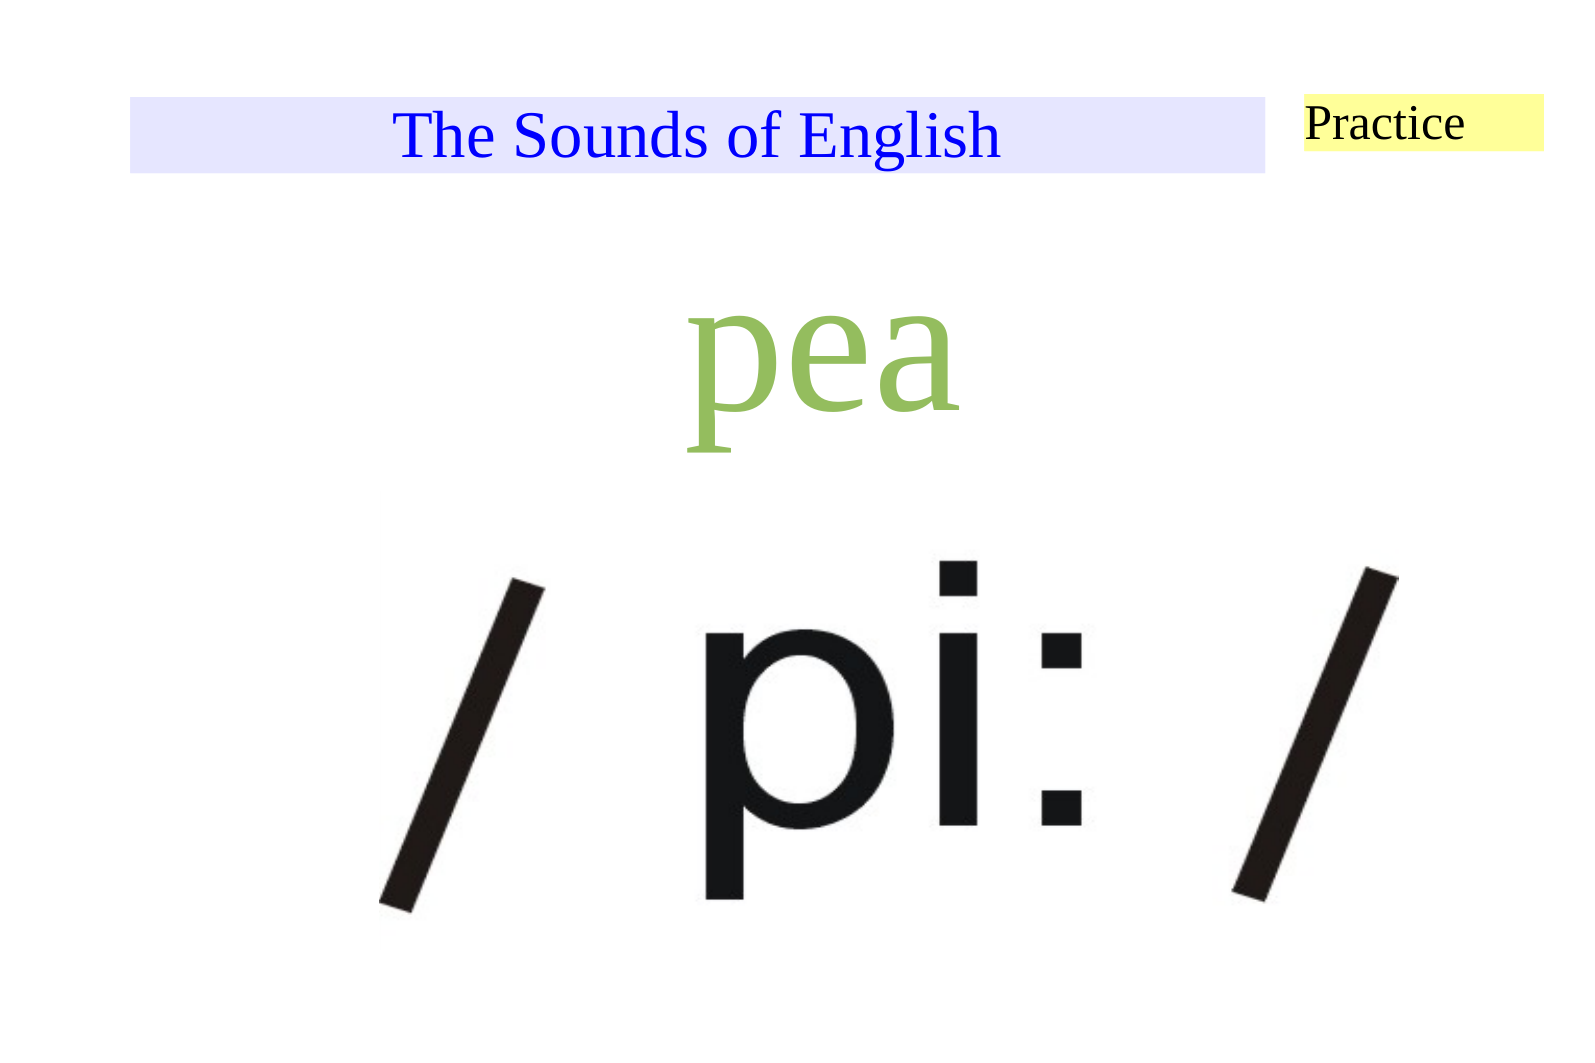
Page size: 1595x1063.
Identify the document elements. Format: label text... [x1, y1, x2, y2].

text_box The Sounds of English [130, 97, 1266, 174]
text_box pea [548, 227, 1099, 491]
picture [379, 491, 1399, 951]
text_box Practice [1304, 94, 1544, 152]
